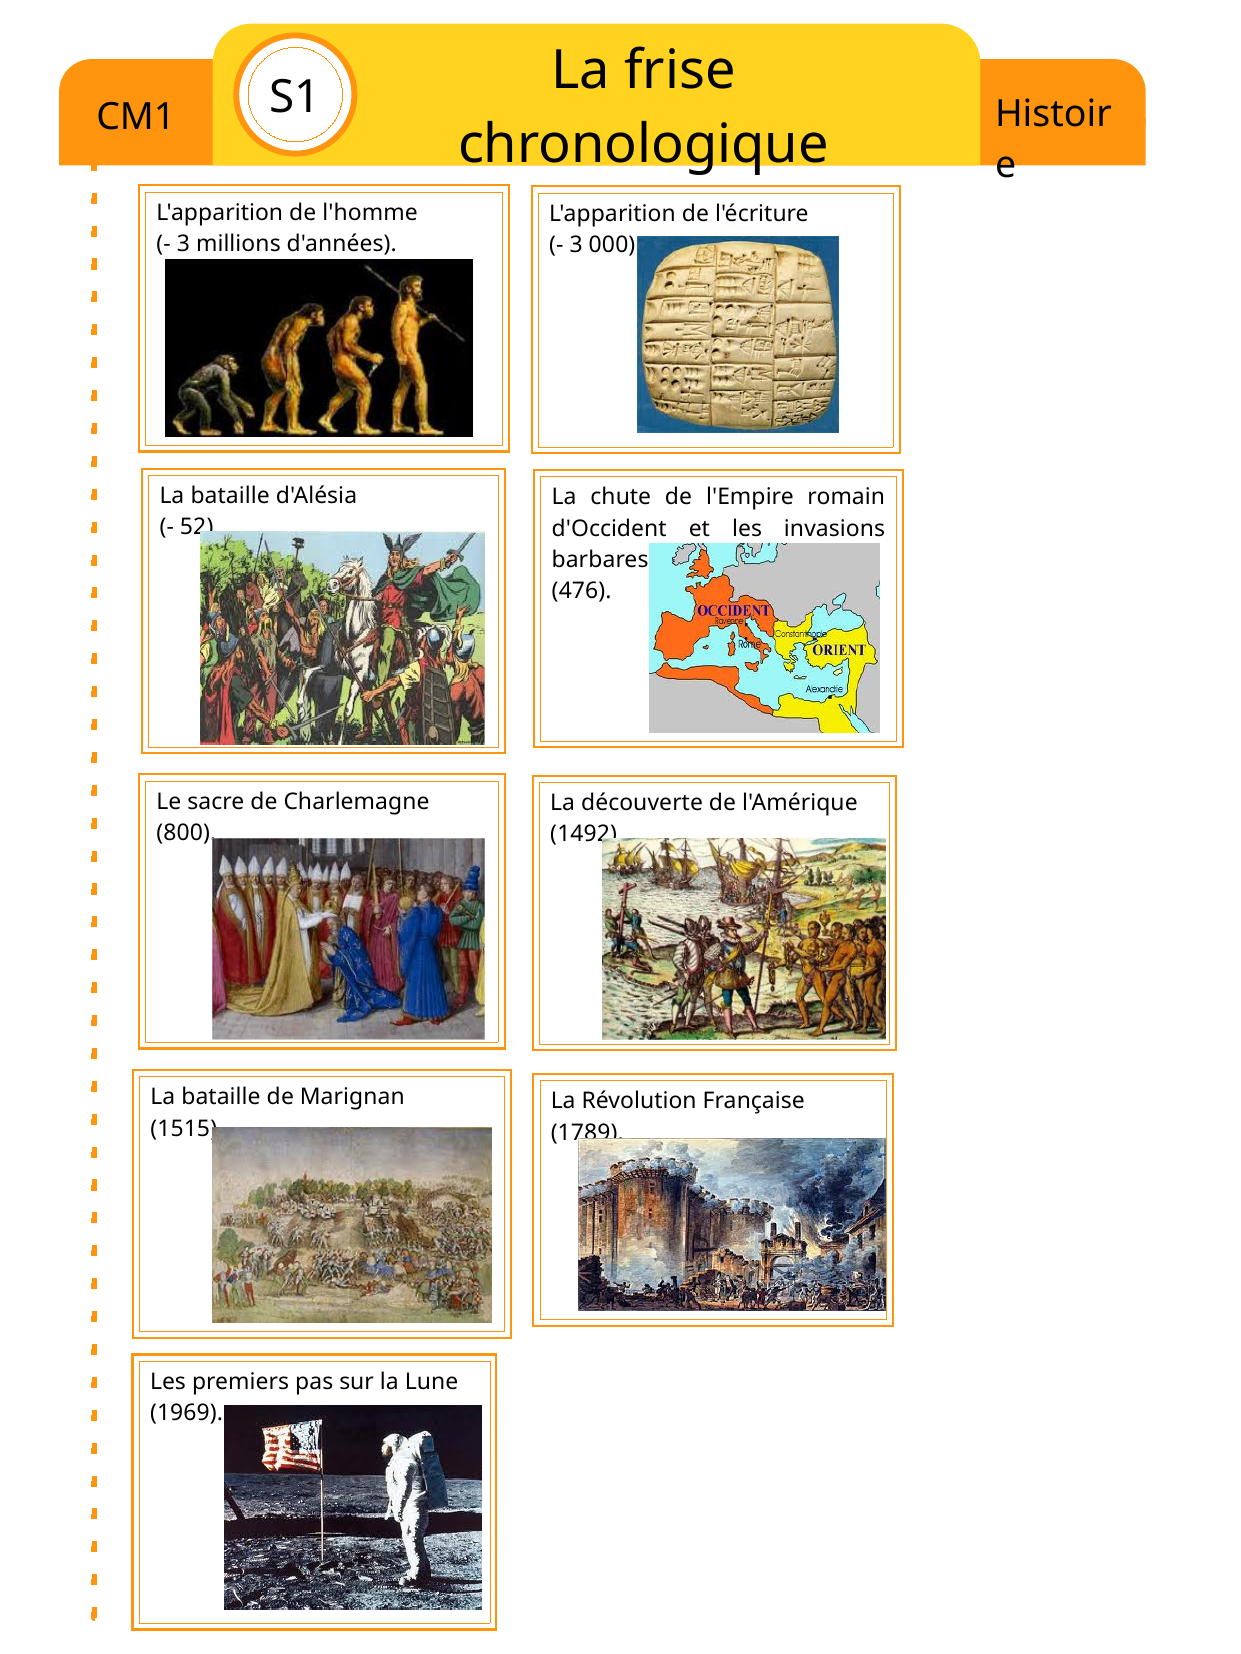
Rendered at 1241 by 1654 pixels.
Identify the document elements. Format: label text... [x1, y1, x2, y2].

picture [212, 1127, 492, 1323]
picture [602, 838, 886, 1040]
table_header La bataille de Marignan (1515). [136, 1073, 508, 1335]
table_header L'apparition de l'homme (- 3 millions d'années). [142, 188, 506, 449]
text_box Histoire [980, 78, 1146, 142]
text_box La frise chronologique [354, 23, 934, 168]
picture [649, 543, 880, 733]
text_box CM1 [70, 82, 201, 146]
text_box [1001, 159, 1011, 165]
picture [165, 259, 473, 438]
text_box S1 [248, 47, 343, 142]
table_header Le sacre de Charlemagne (800). [142, 777, 502, 1046]
text_box [934, 23, 1146, 166]
table_header Les premiers pas sur la Lune (1969). [135, 1357, 494, 1627]
picture [200, 531, 485, 745]
table_header La bataille d'Alésia (- 52). [145, 471, 502, 750]
picture [212, 838, 485, 1040]
picture [578, 1138, 886, 1312]
text_box [59, 23, 354, 166]
table_header La Révolution Française (1789). [536, 1077, 890, 1323]
table_header La chute de l'Empire romain d'Occident et les invasions barbares (476). [537, 473, 900, 745]
table_header L'apparition de l'écriture (- 3 000). [534, 189, 897, 451]
table_header La découverte de l'Amérique (1492). [535, 778, 893, 1047]
picture [637, 236, 839, 433]
